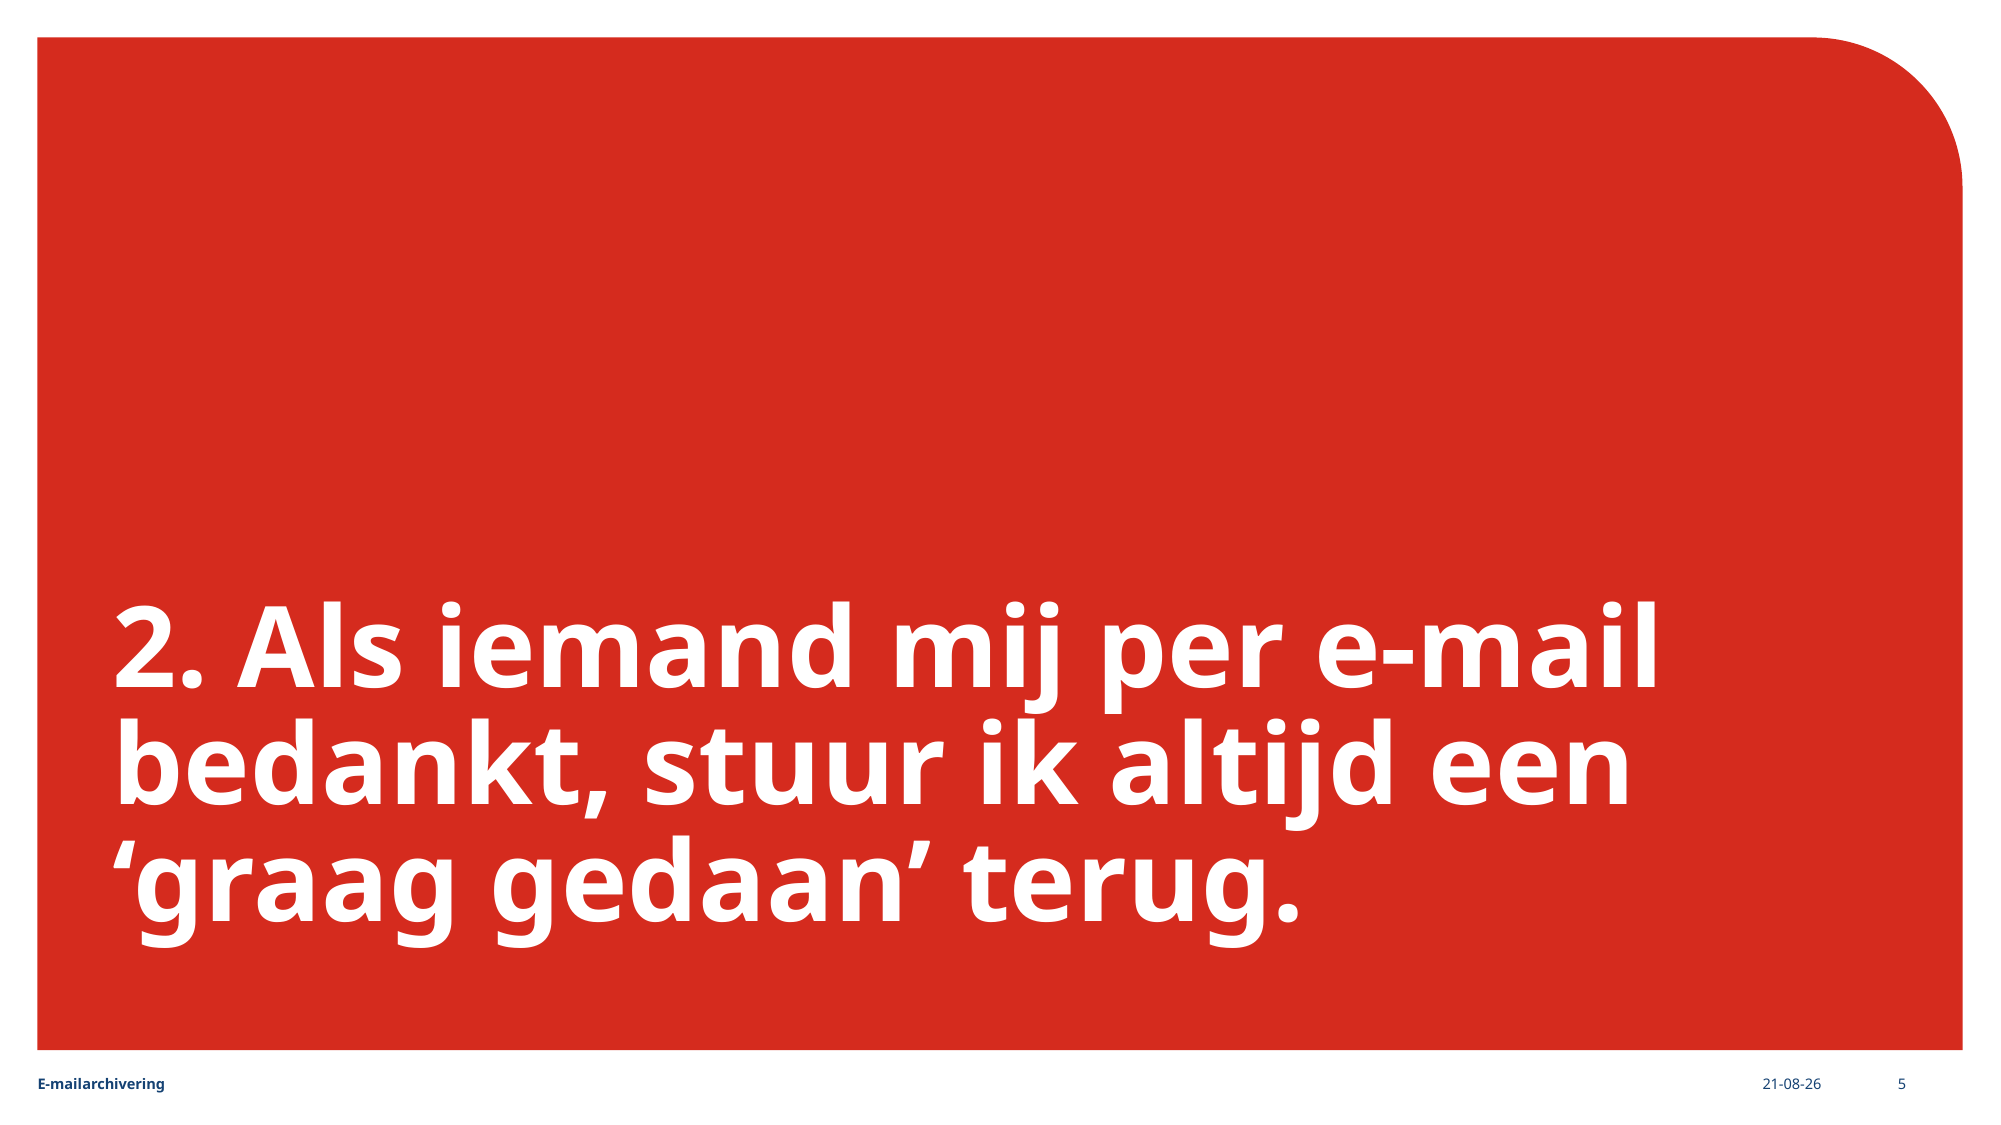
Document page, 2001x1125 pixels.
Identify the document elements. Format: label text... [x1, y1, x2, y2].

title 2. Als iemand mij per e-mail bedankt, stuur ik altijd een ‘graag gedaan’ terug. [112, 593, 1888, 947]
text_box 5 [1897, 1074, 1963, 1117]
text_box 17 maart 2026 [1762, 1074, 1888, 1117]
